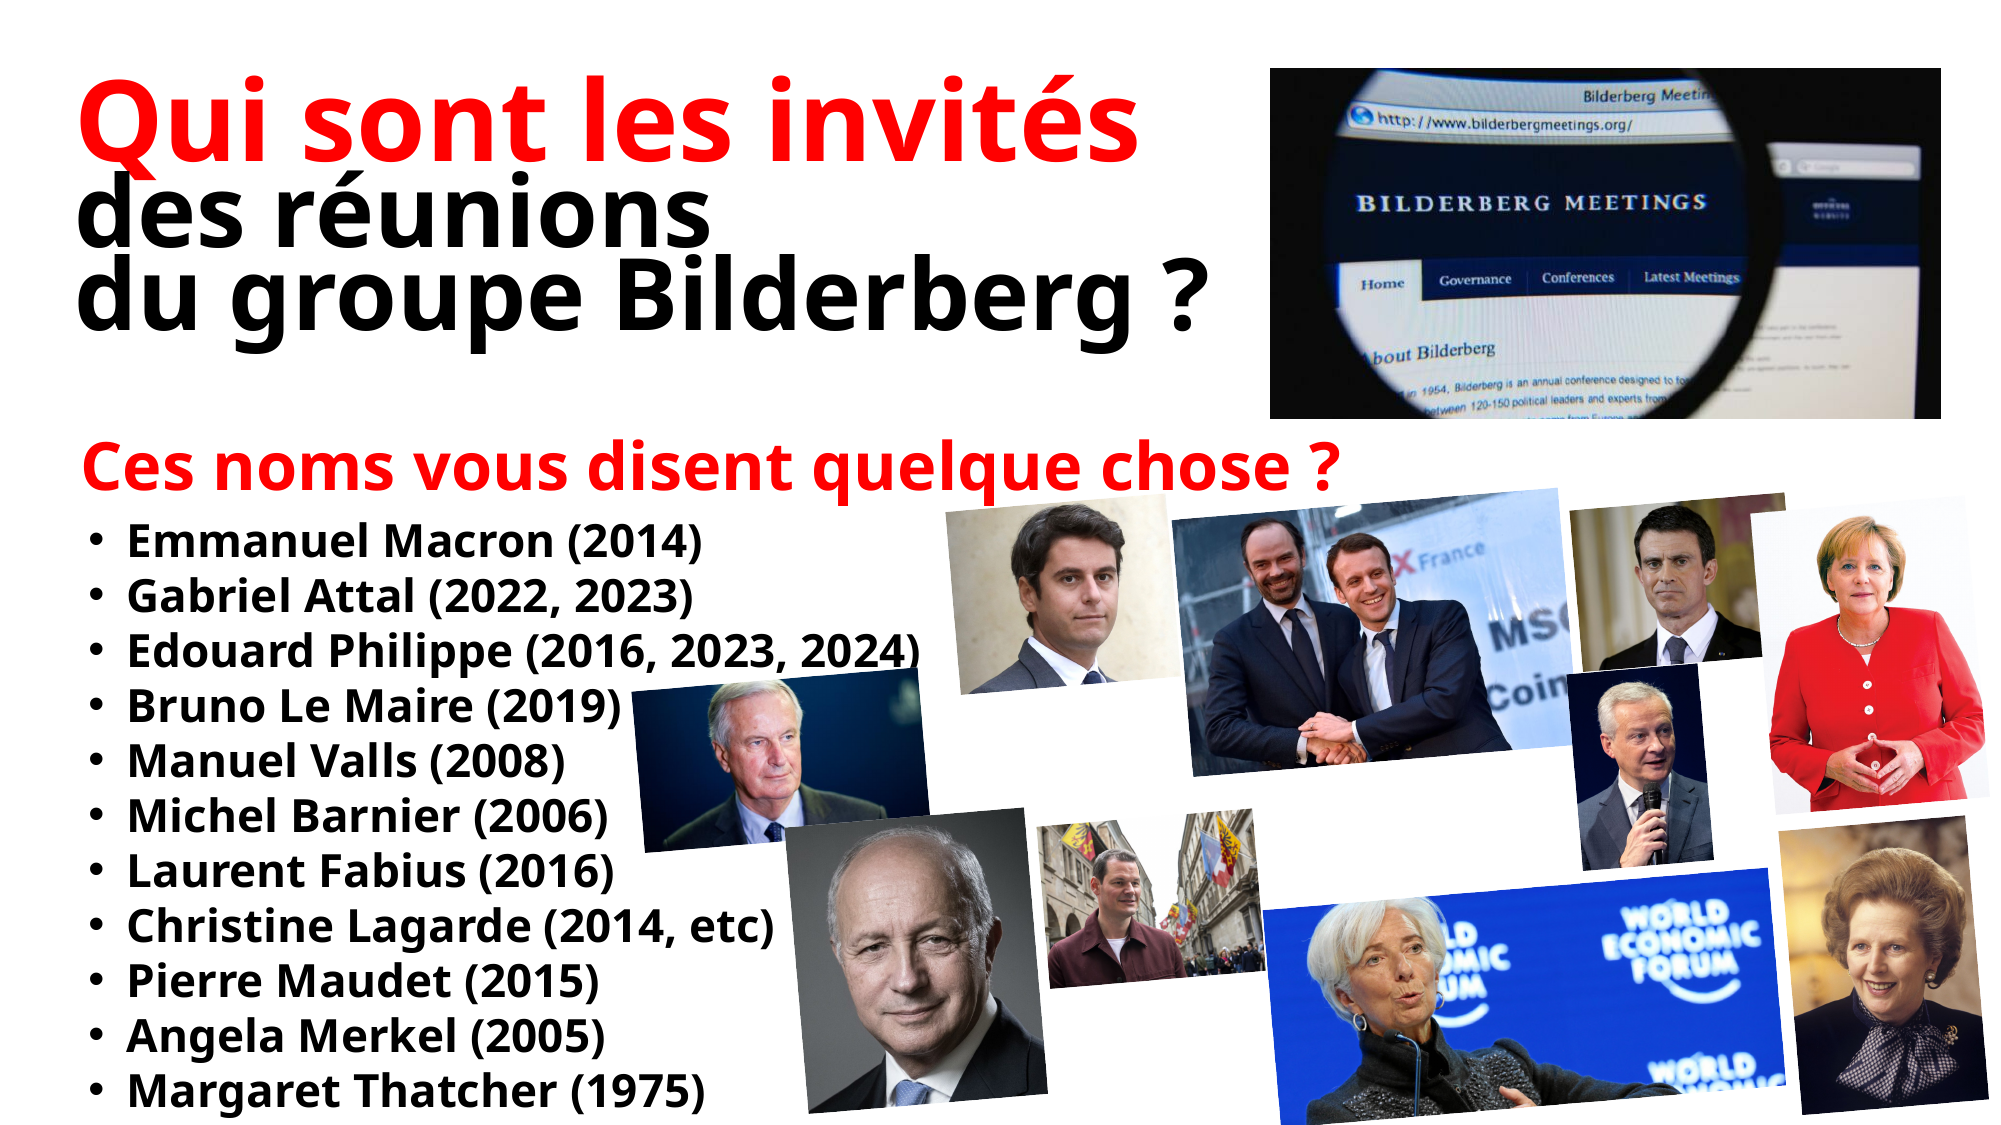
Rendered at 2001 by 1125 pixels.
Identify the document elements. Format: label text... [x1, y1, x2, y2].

picture [1036, 808, 1266, 989]
picture [1778, 815, 1989, 1115]
picture [1171, 487, 1714, 871]
picture [1569, 492, 1990, 815]
text_box Qui sont les invités des réunions du groupe Bilderberg ? [59, 94, 1270, 363]
picture [1262, 867, 1786, 1125]
text_box Emmanuel Macron (2014) Gabriel Attal (2022, 2023) Edouard Philippe (2016, 2023, 2024) Bruno Le Maire (2019) Manuel Valls (2008) Michel Barnier (2006) Laurent Fabius (2016) Christine Lagarde (2014, etc) Pierre Maudet (2015) Angela Merkel (2005) Margaret Thatcher (1975) [73, 503, 1093, 1125]
picture [945, 494, 1181, 696]
picture [631, 667, 1048, 1114]
text_box Ces noms vous disent quelque chose ? [65, 416, 1947, 513]
picture [1270, 68, 1941, 416]
